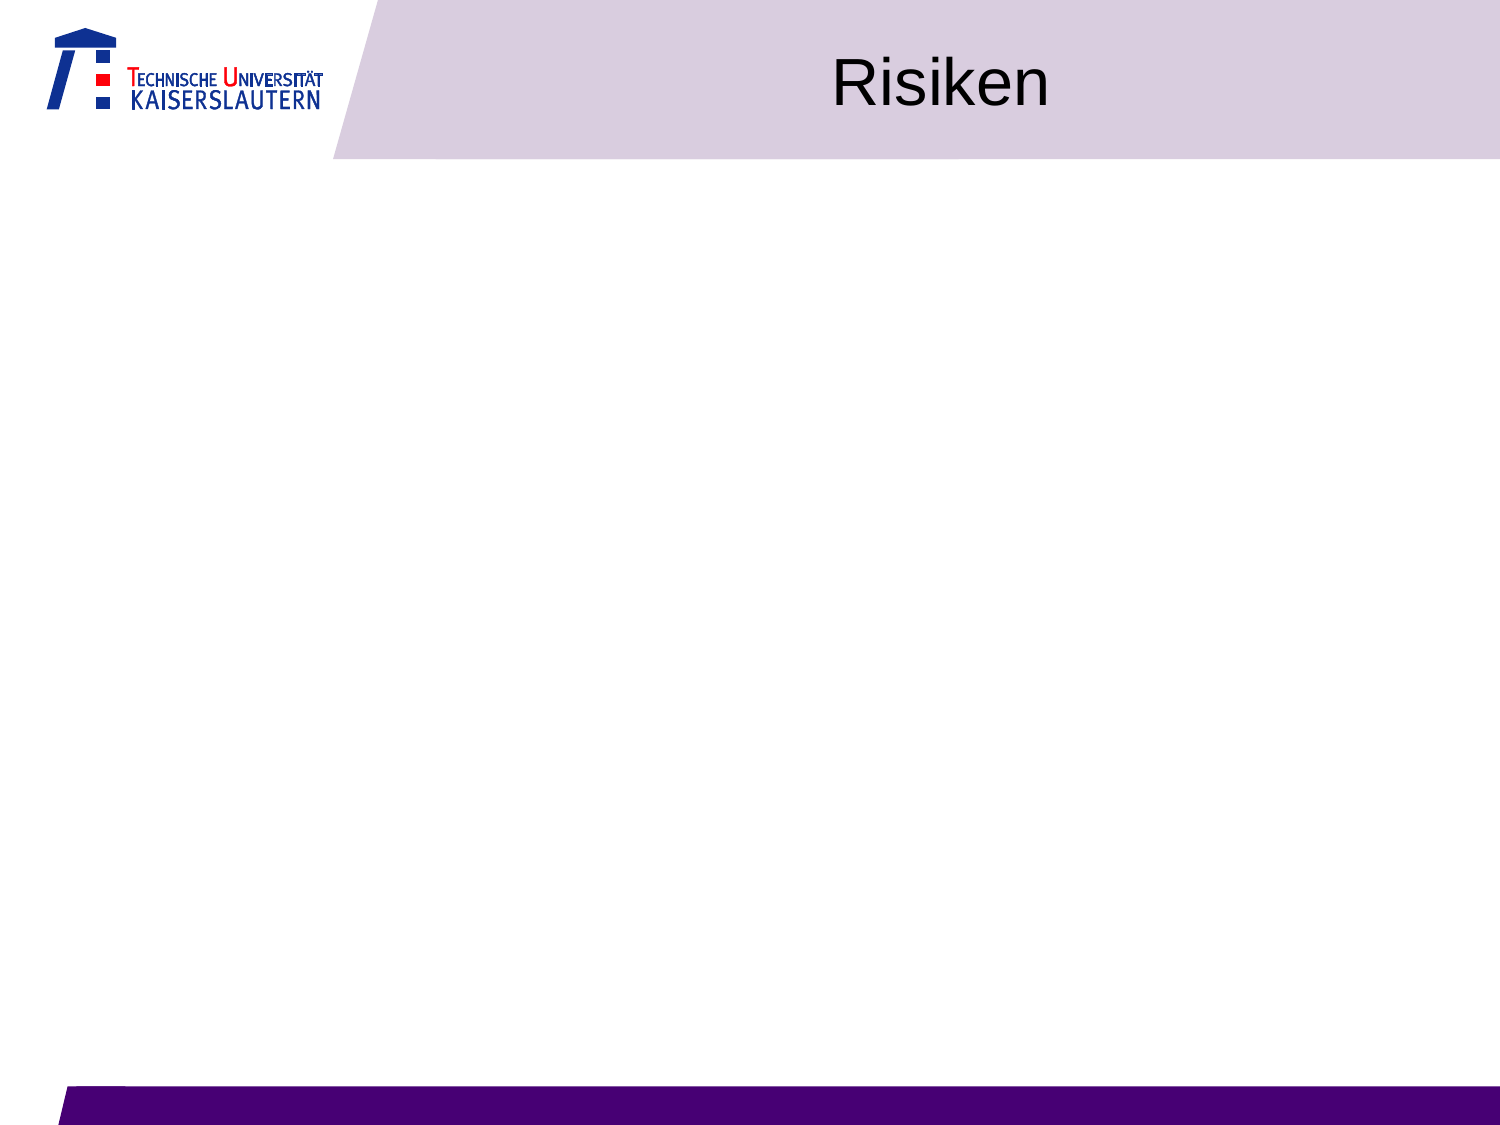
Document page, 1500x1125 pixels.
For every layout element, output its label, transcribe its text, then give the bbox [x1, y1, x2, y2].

title Risiken [382, 0, 1500, 167]
